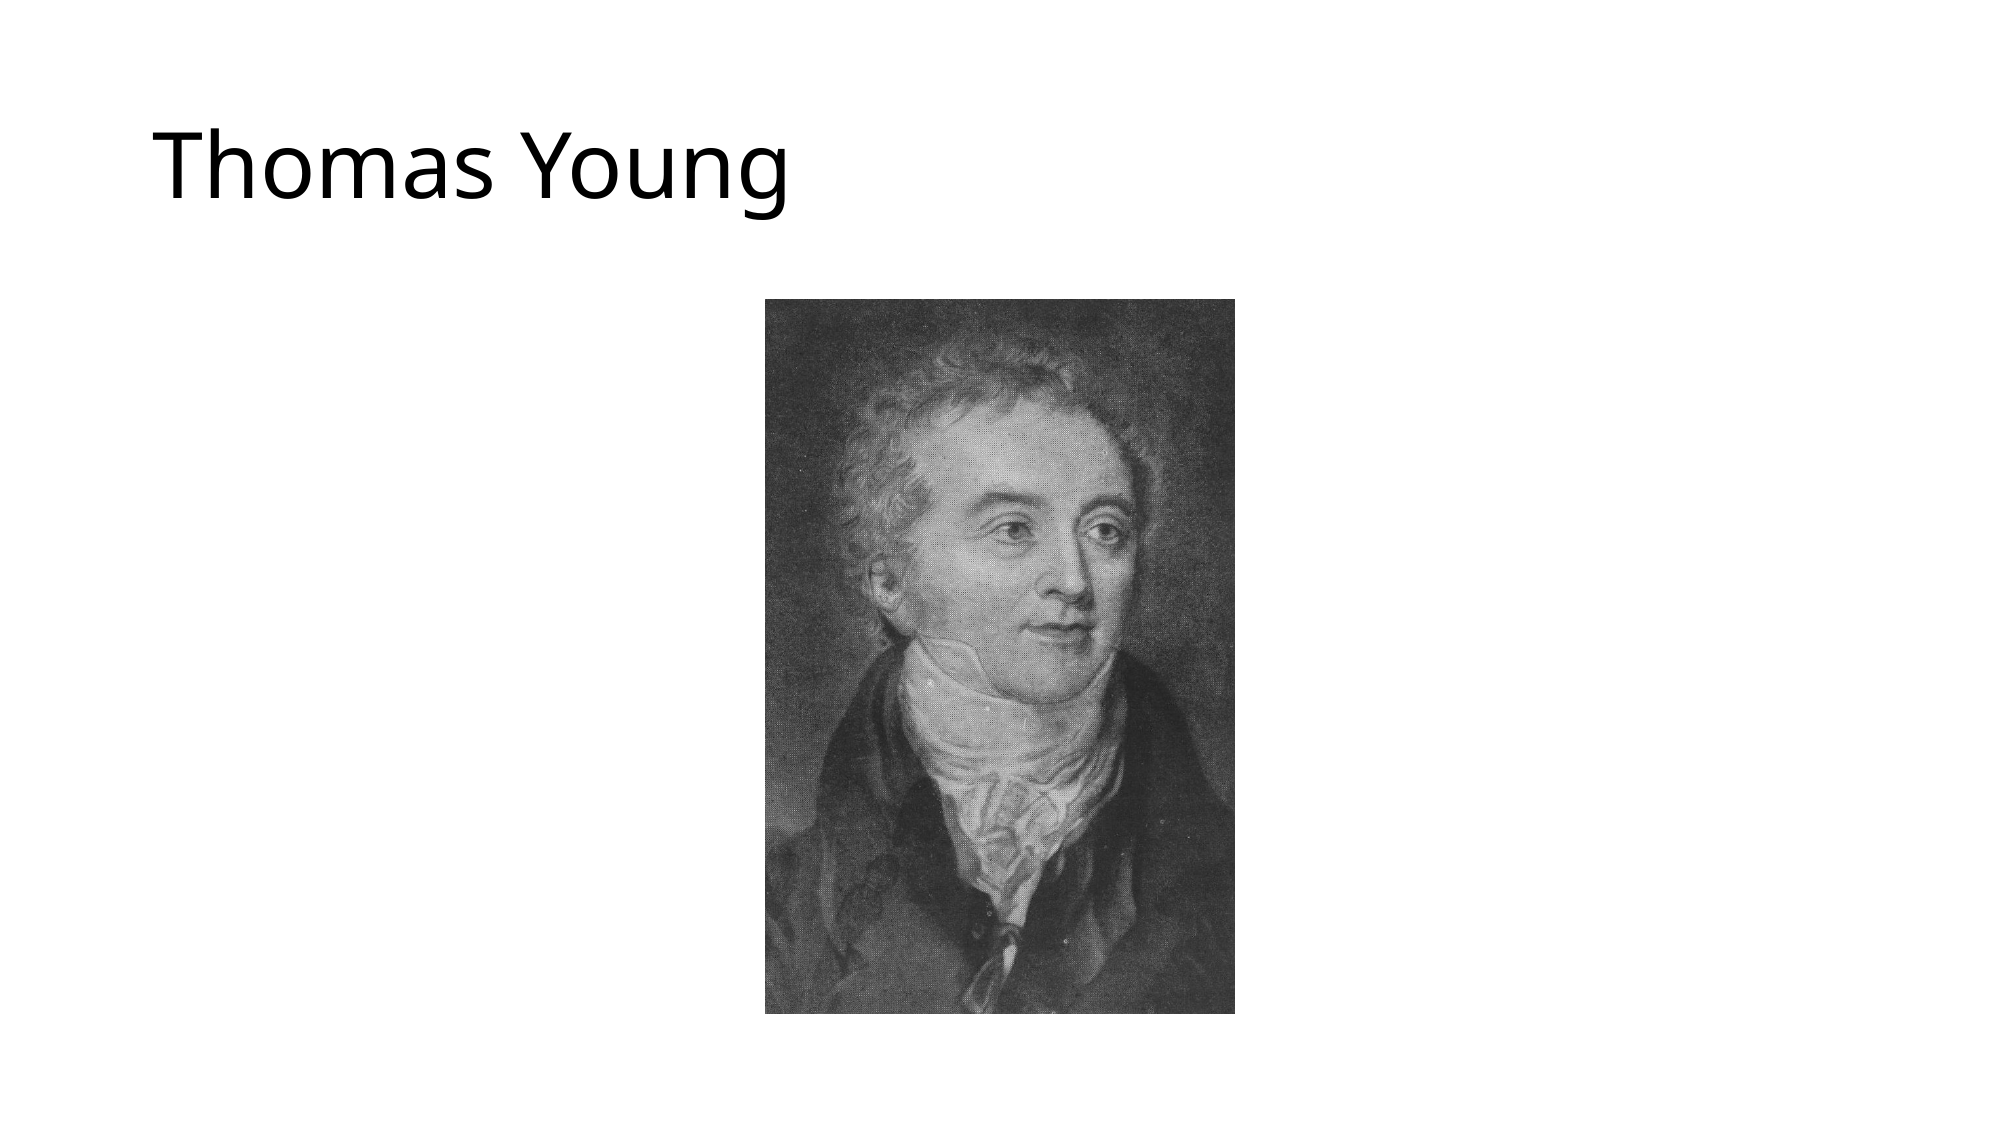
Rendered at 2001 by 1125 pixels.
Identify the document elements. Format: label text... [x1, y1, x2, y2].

title Thomas Young [137, 59, 1863, 278]
picture [765, 299, 1235, 1014]
